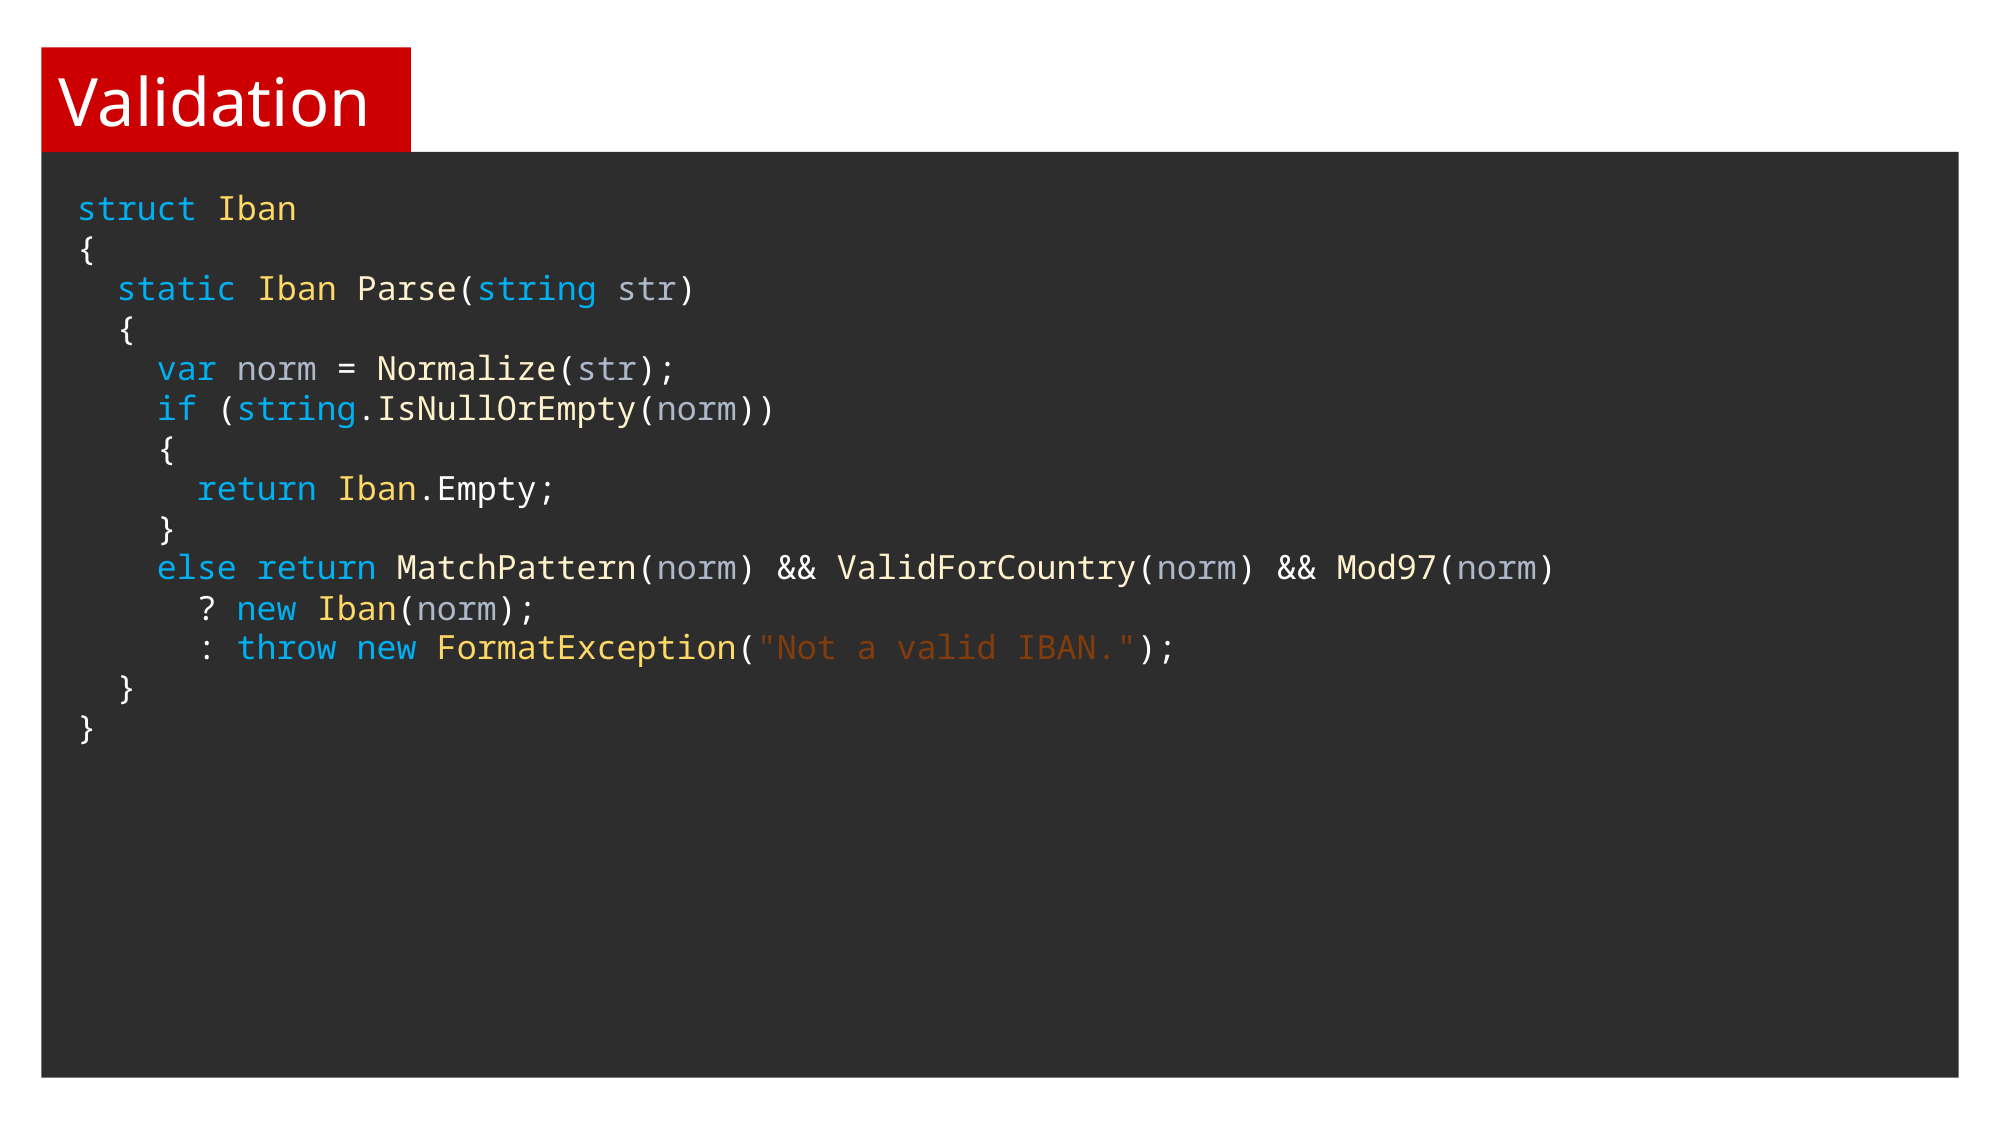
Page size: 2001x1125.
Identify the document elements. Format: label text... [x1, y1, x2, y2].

text_box struct Iban { static Iban Parse(string str) { var norm = Normalize(str); if (string.IsNullOrEmpty(norm)) { return Iban.Empty; } else return MatchPattern(norm) && ValidForCountry(norm) && Mod97(norm) ? new Iban(norm); : throw new FormatException("Not a valid IBAN."); } } [41, 152, 1602, 760]
text_box Validation [41, 47, 411, 153]
text_box [41, 152, 1959, 1078]
